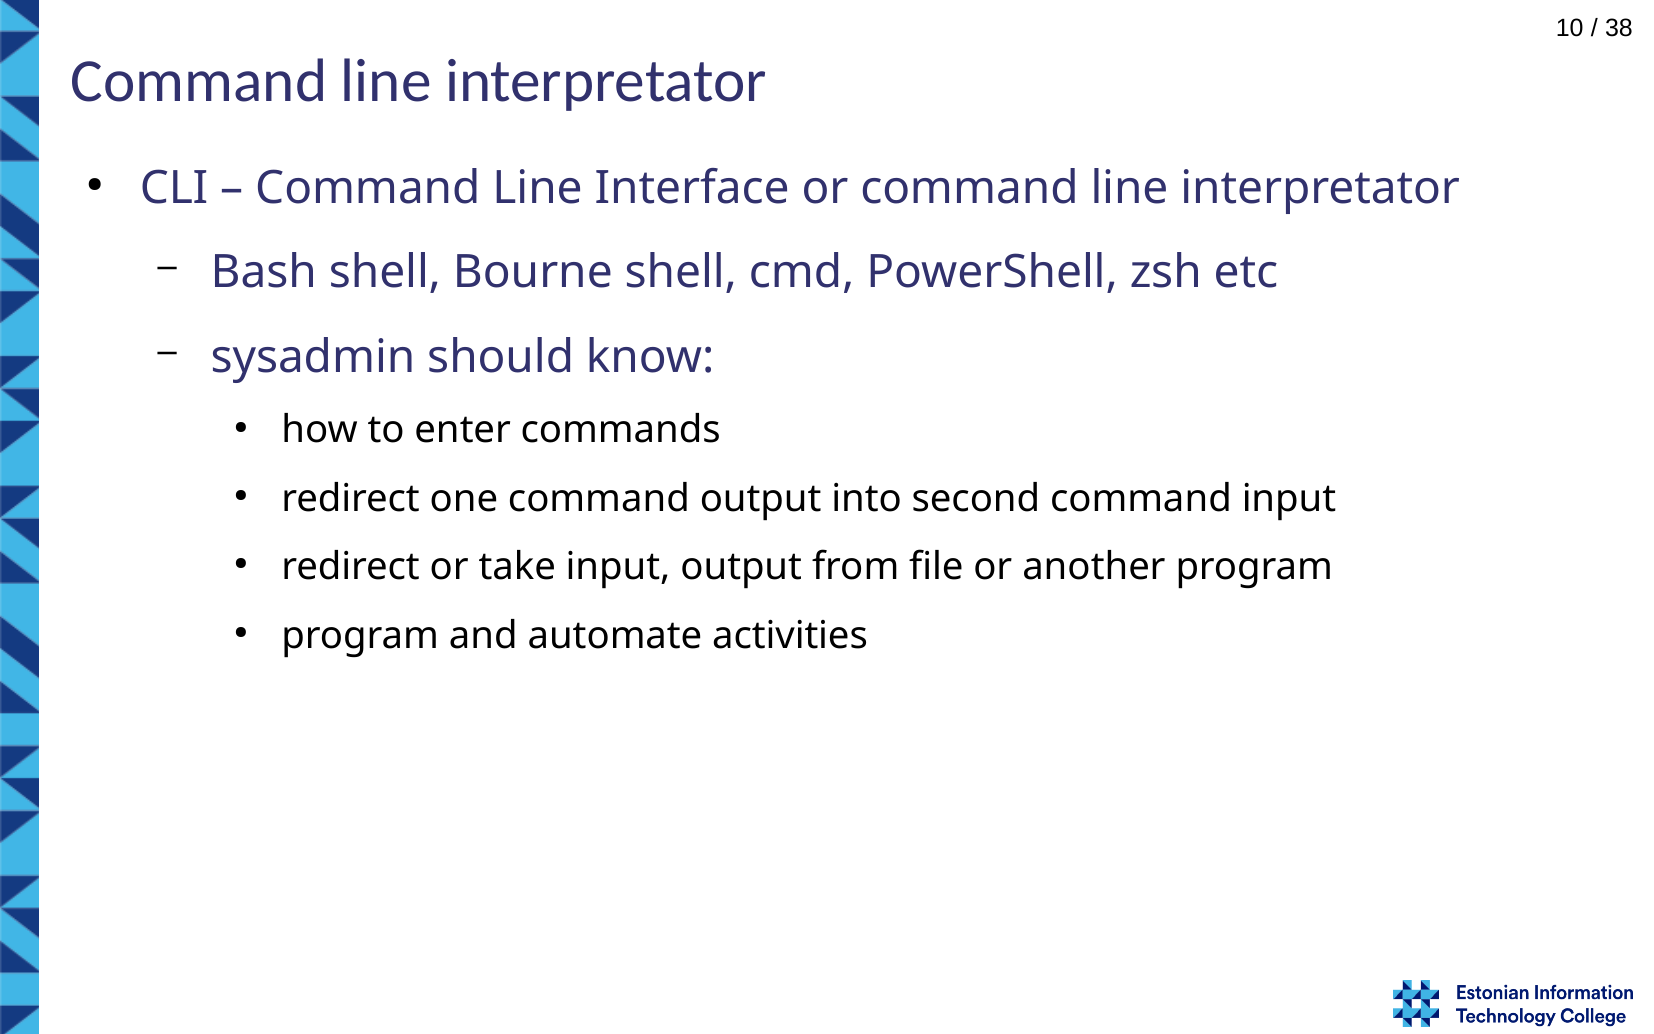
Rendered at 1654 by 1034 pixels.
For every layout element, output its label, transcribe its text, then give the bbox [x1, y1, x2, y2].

picture [1393, 980, 1633, 1027]
title Command line interpretator [70, 41, 1630, 130]
list CLI – Command Line Interface or command line interpretator Bash shell, Bourne shell, cmd, PowerShell, zsh etc sysadmin should know: how to enter commands redirect one command output into second command input redirect or take input, output from file or another program program and automate activities [68, 153, 1630, 957]
